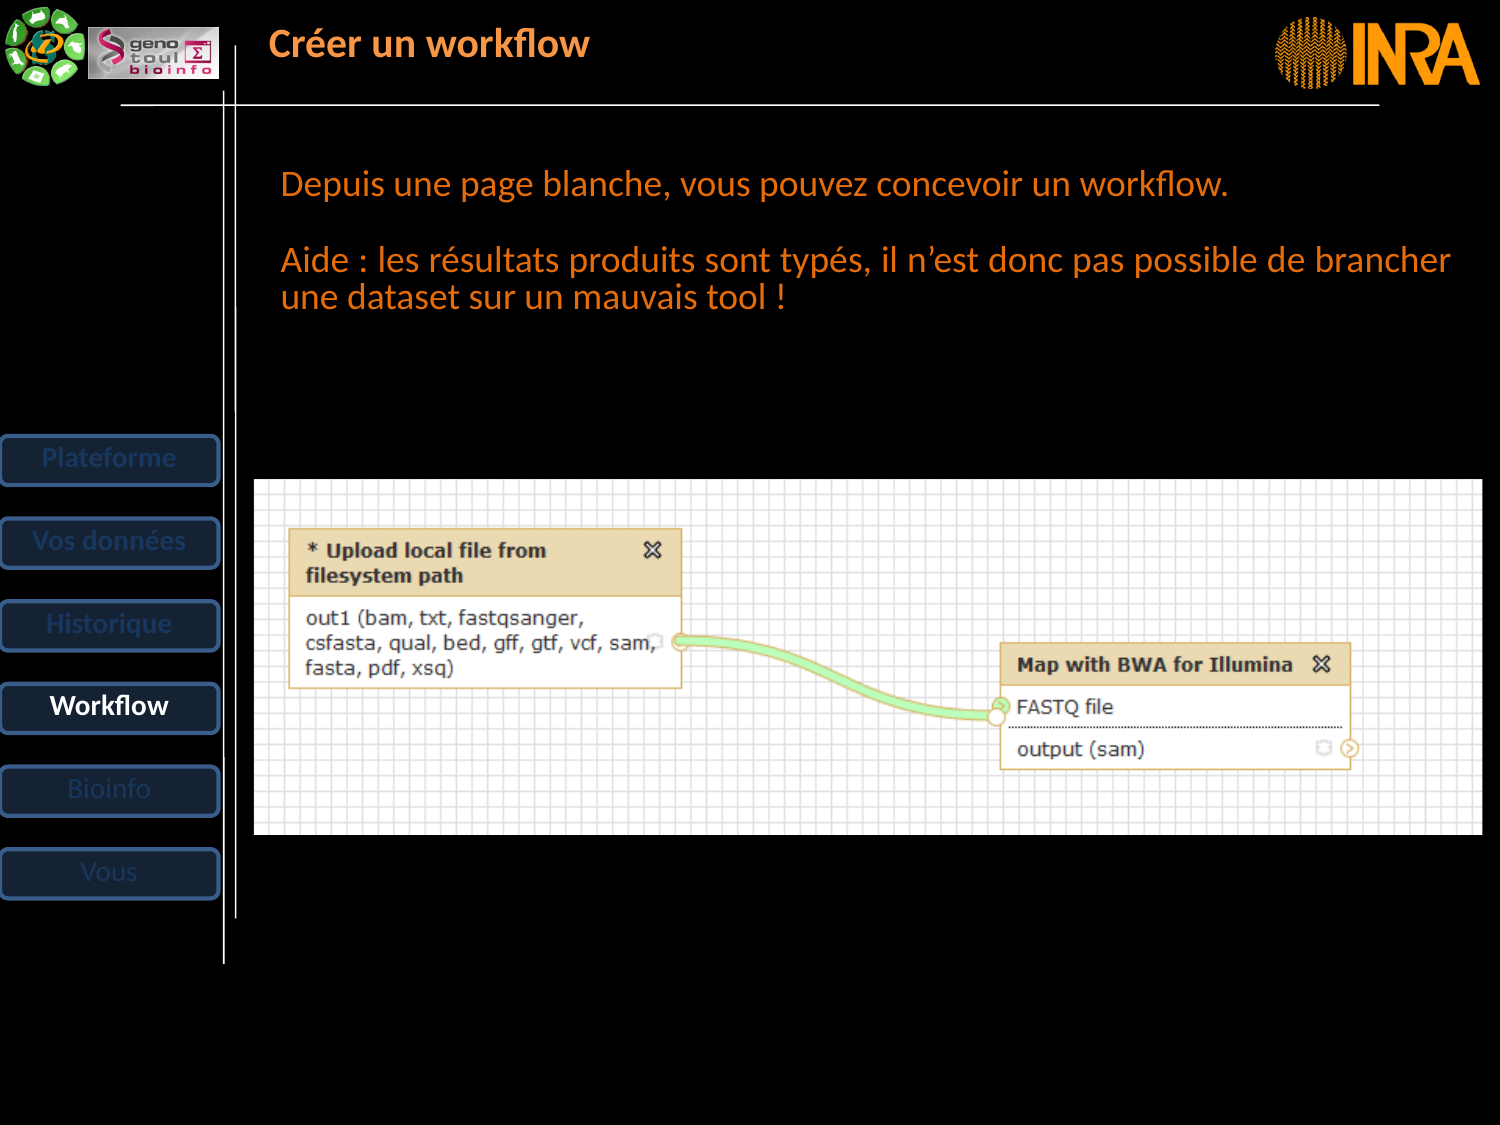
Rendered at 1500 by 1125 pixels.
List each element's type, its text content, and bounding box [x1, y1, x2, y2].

text_box Depuis une page blanche, vous pouvez concevoir un workflow. Aide : les résultats produits sont typés, il n’est donc pas possible de brancher une dataset sur un mauvais tool ! [265, 160, 1489, 356]
text_box Historique [0, 601, 219, 651]
text_box Vos données [0, 518, 219, 568]
text_box Bioinfo [0, 766, 219, 816]
text_box Vous [0, 849, 219, 899]
text_box Workflow [0, 683, 219, 734]
text_box Plateforme [0, 435, 219, 486]
picture [253, 479, 1483, 835]
text_box Créer un workflow [253, 19, 1270, 85]
